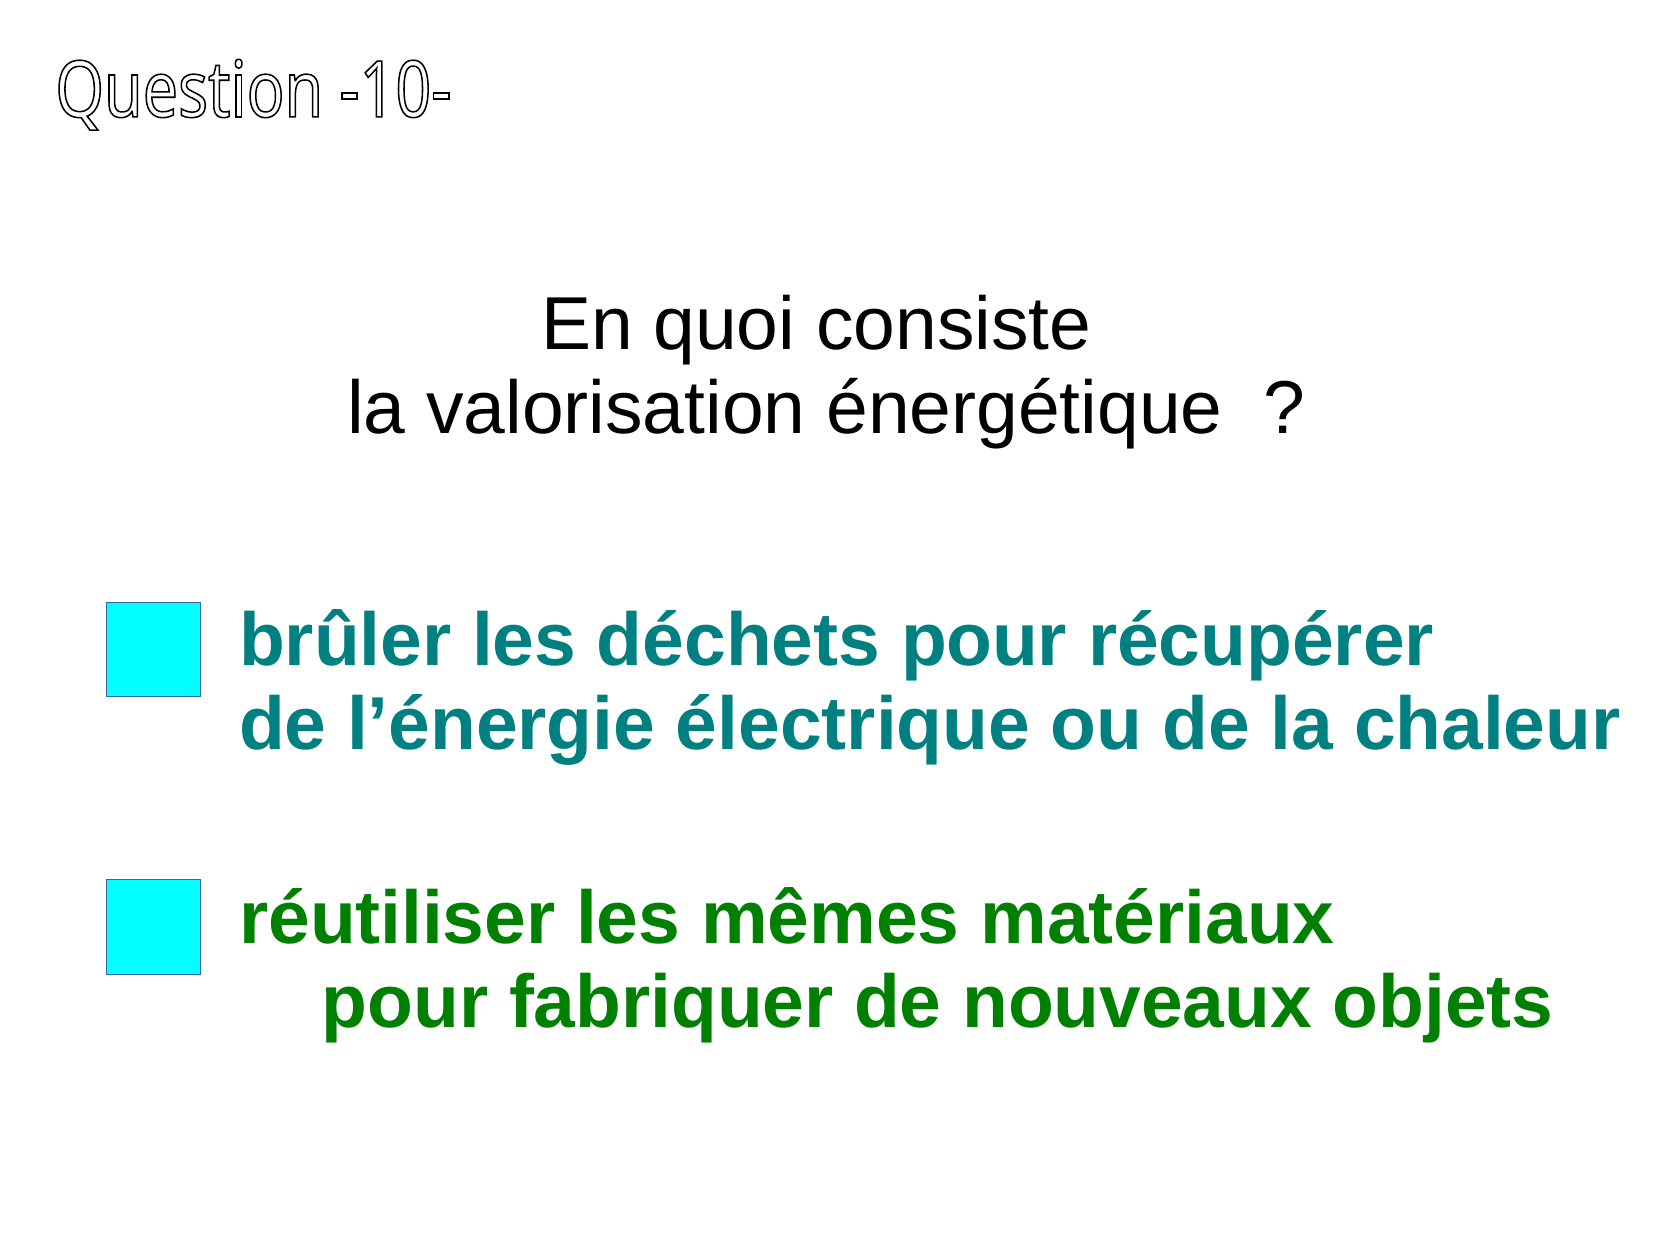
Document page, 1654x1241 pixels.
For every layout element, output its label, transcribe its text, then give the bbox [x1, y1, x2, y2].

text_box Question -10- [181, 74, 206, 118]
text_box Question -10- [59, 60, 101, 131]
text_box Question -10- [398, 60, 429, 118]
text_box brûler les déchets pour récupérer de l’énergie électrique ou de la chaleur [224, 590, 1654, 858]
text_box Question -10- [365, 61, 382, 117]
text_box Question -10- [250, 74, 282, 118]
text_box Question -10- [235, 75, 242, 117]
text_box [106, 879, 201, 975]
text_box Question -10- [209, 65, 230, 118]
text_box Question -10- [109, 75, 138, 118]
text_box Question -10- [289, 74, 319, 117]
text_box Question -10- [146, 74, 175, 118]
text_box [106, 602, 201, 697]
text_box réutiliser les mêmes matériaux pour fabriquer de nouveaux objets [224, 868, 1642, 1162]
title En quoi consiste la valorisation énergétique ? [82, 261, 1571, 470]
